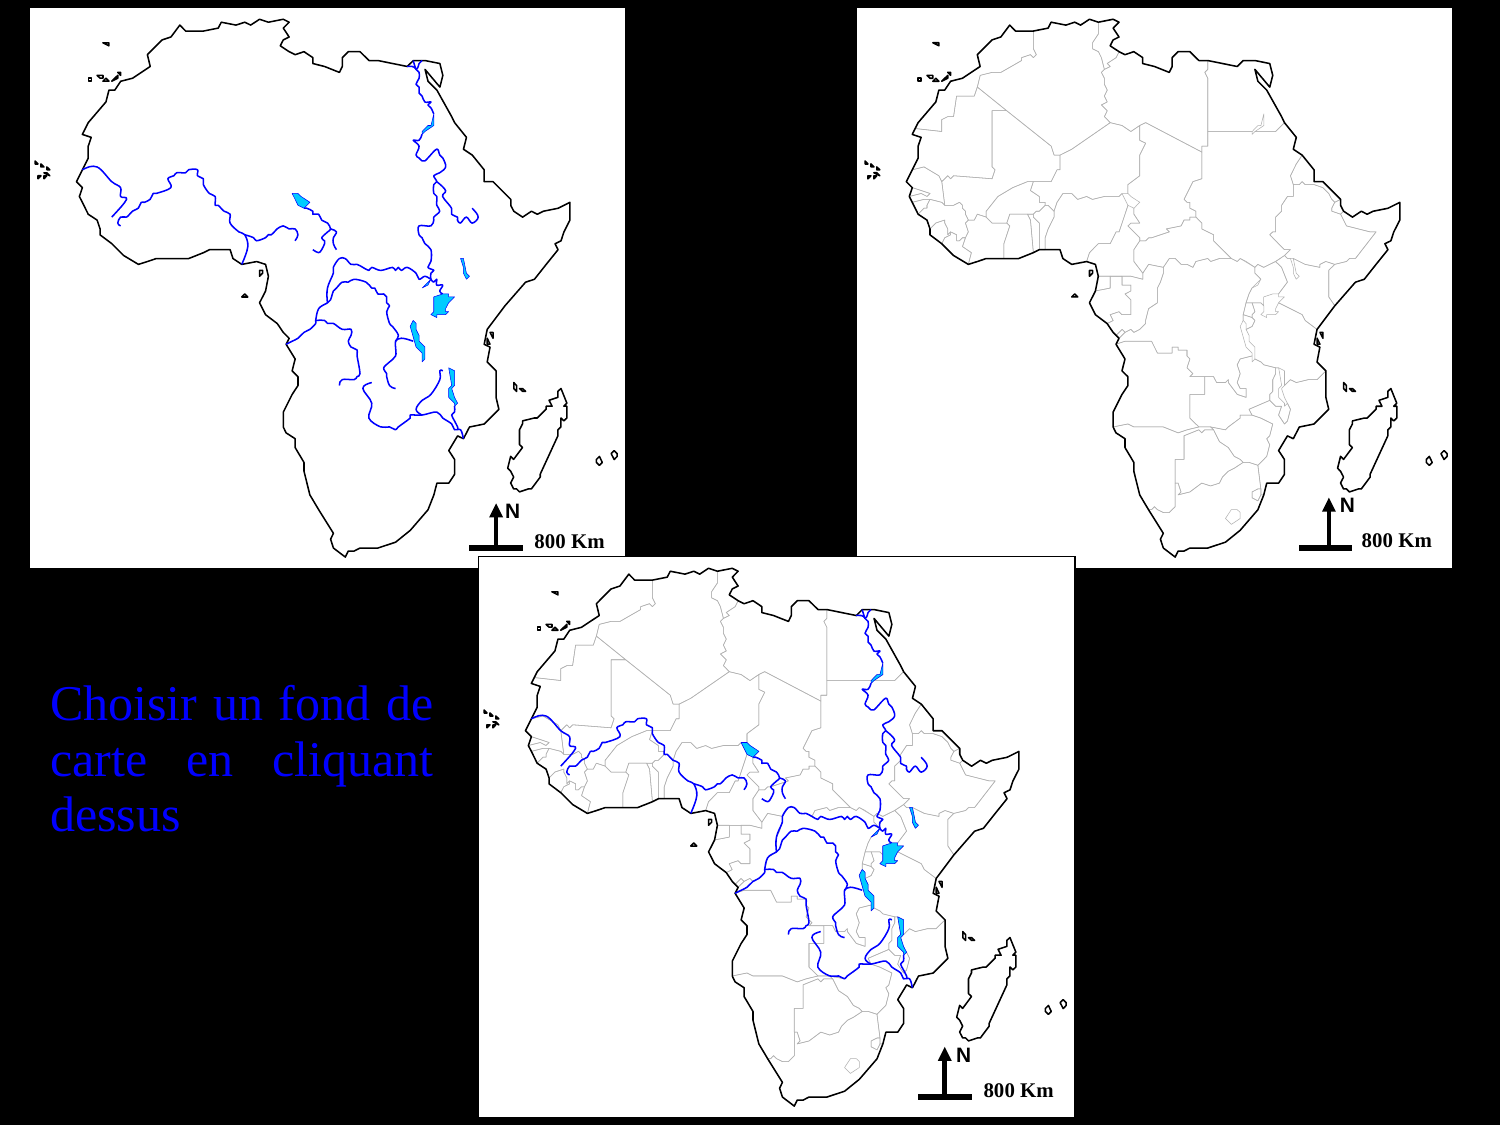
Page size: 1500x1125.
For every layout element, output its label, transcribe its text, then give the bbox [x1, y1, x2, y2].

text_box 800 Km [519, 522, 620, 561]
text_box [29, 7, 1453, 1118]
text_box Choisir un fond de carte en cliquant dessus [35, 668, 449, 850]
text_box N [1325, 485, 1370, 525]
text_box 800 Km [1346, 521, 1447, 560]
text_box 800 Km [968, 1071, 1069, 1111]
text_box N [490, 491, 536, 531]
text_box N [941, 1036, 986, 1075]
